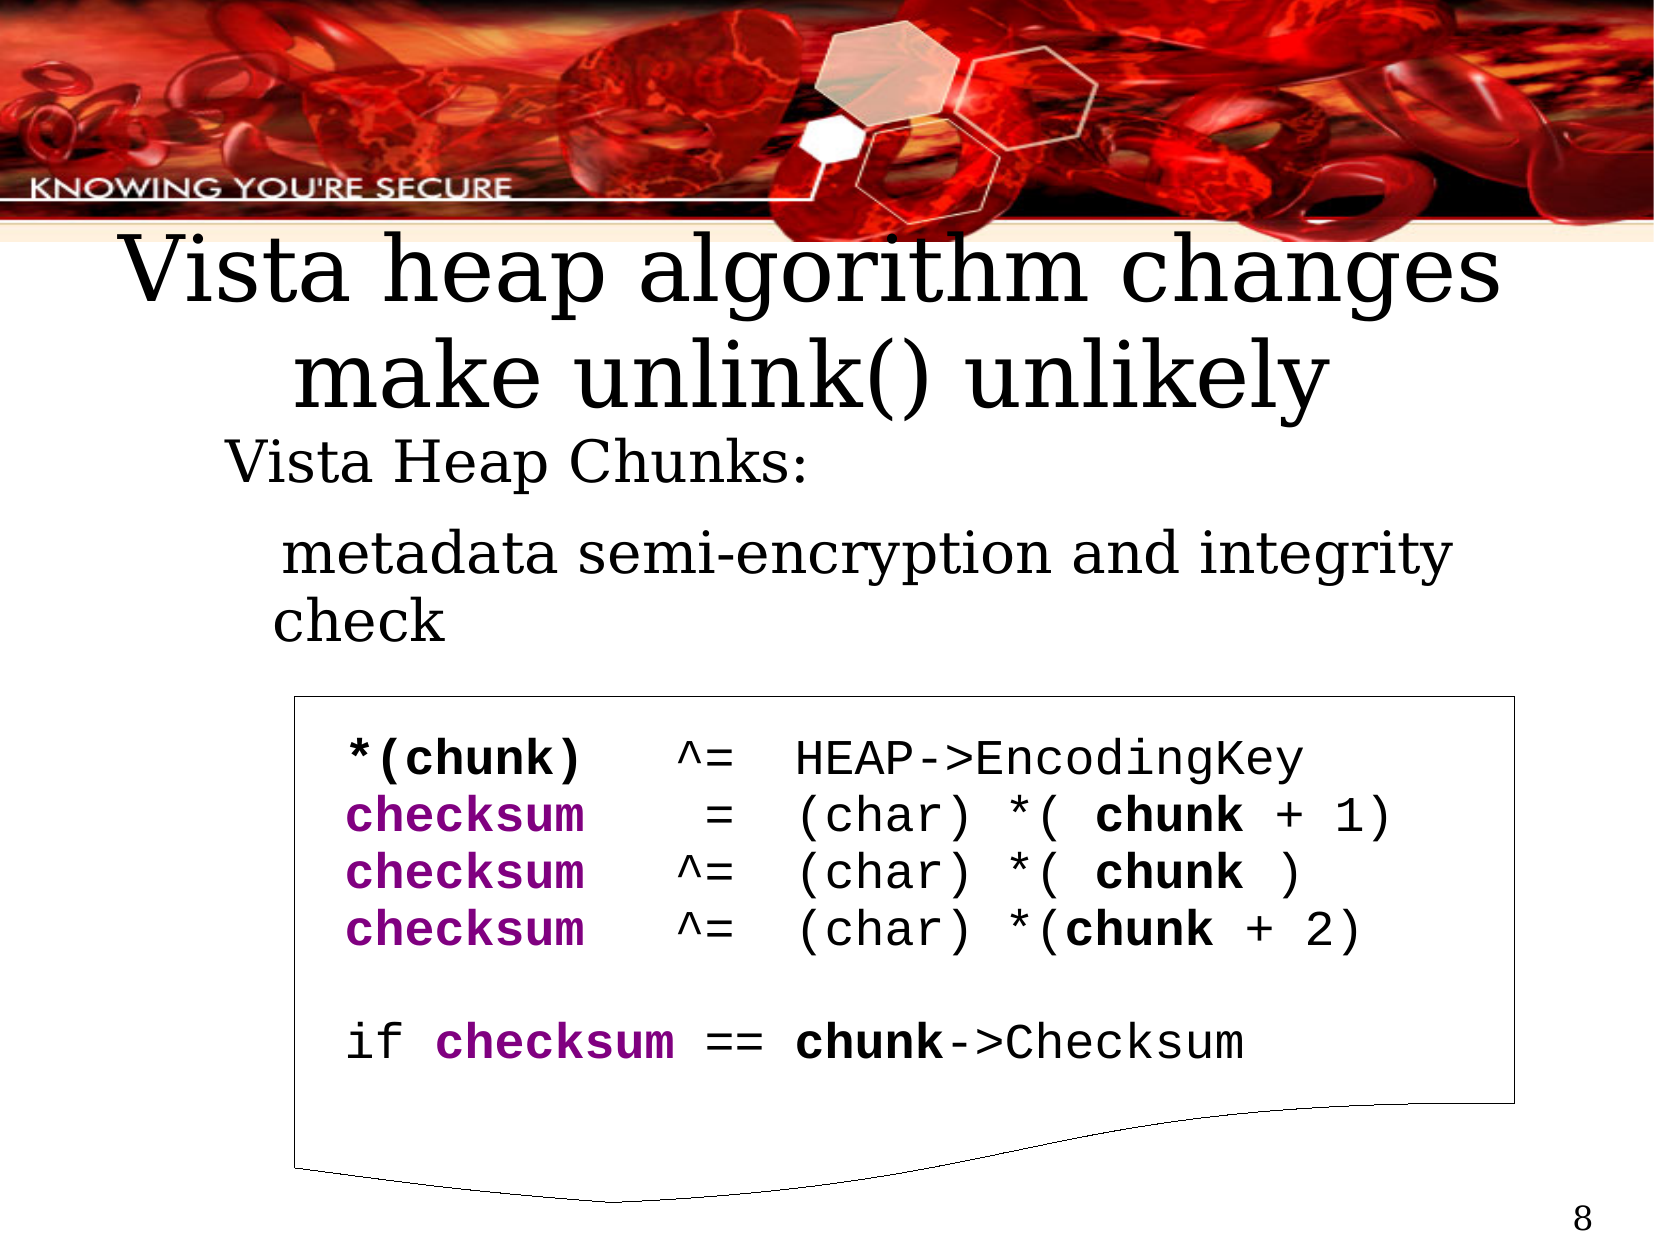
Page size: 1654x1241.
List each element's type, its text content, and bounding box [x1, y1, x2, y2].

title Vista heap algorithm changes make unlink() unlikely [0, 215, 1625, 430]
list Vista Heap Chunks: metadata semi-encryption and integrity check [131, 428, 1544, 1241]
picture [0, 0, 1654, 242]
text_box *(chunk) ^= HEAP->EncodingKey checksum = (char) *( chunk + 1) checksum ^= (char) *( chunk ) checksum ^= (char) *(chunk + 2) if checksum == chunk->Checksum [344, 732, 1448, 1071]
